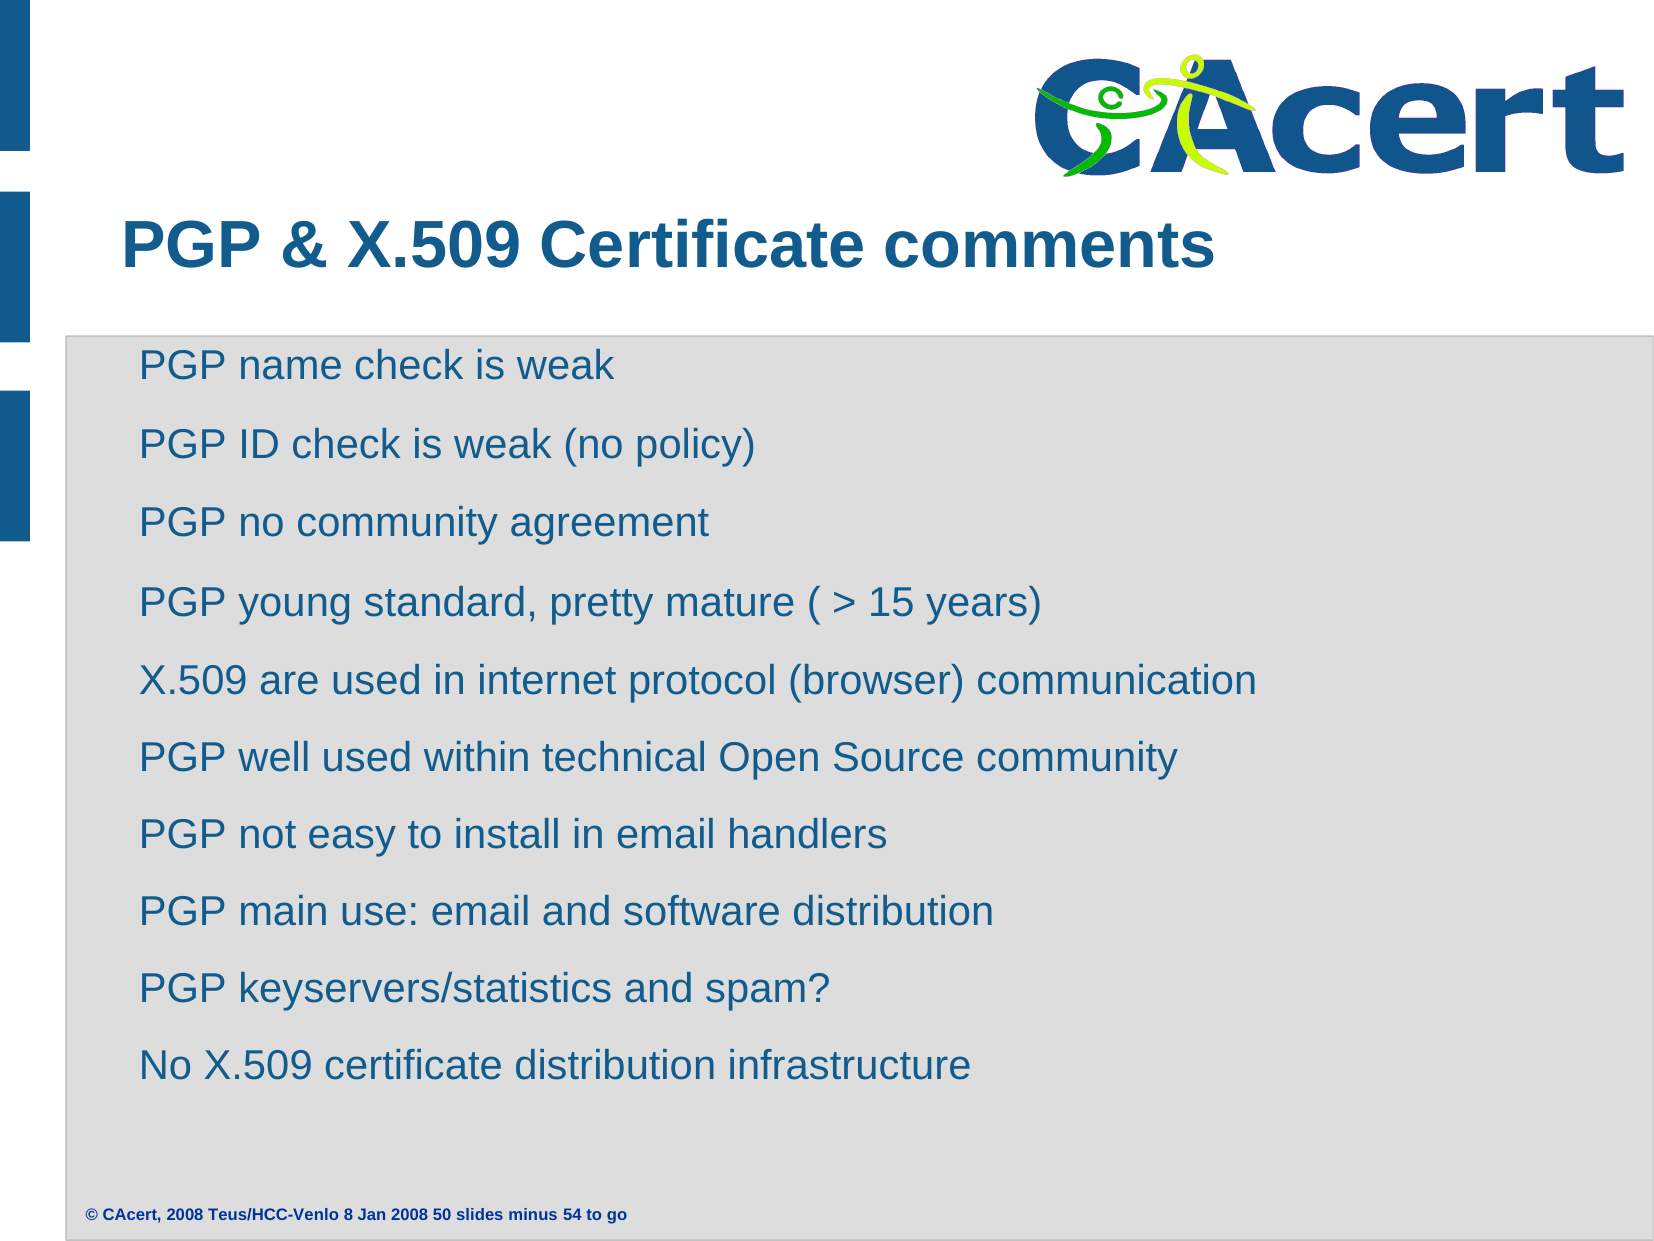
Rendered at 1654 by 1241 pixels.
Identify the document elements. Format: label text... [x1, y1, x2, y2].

title PGP & X.509 Certificate comments [121, 177, 1533, 316]
list PGP name check is weak PGP ID check is weak (no policy)‏ PGP no community agreement PGP young standard, pretty mature ( > 15 years)‏ X.509 are used in internet protocol (browser) communication PGP well used within technical Open Source community PGP not easy to install in email handlers PGP main use: email and software distribution PGP keyservers/statistics and spam? No X.509 certificate distribution infrastructure [121, 344, 1595, 1238]
picture [1033, 53, 1625, 178]
